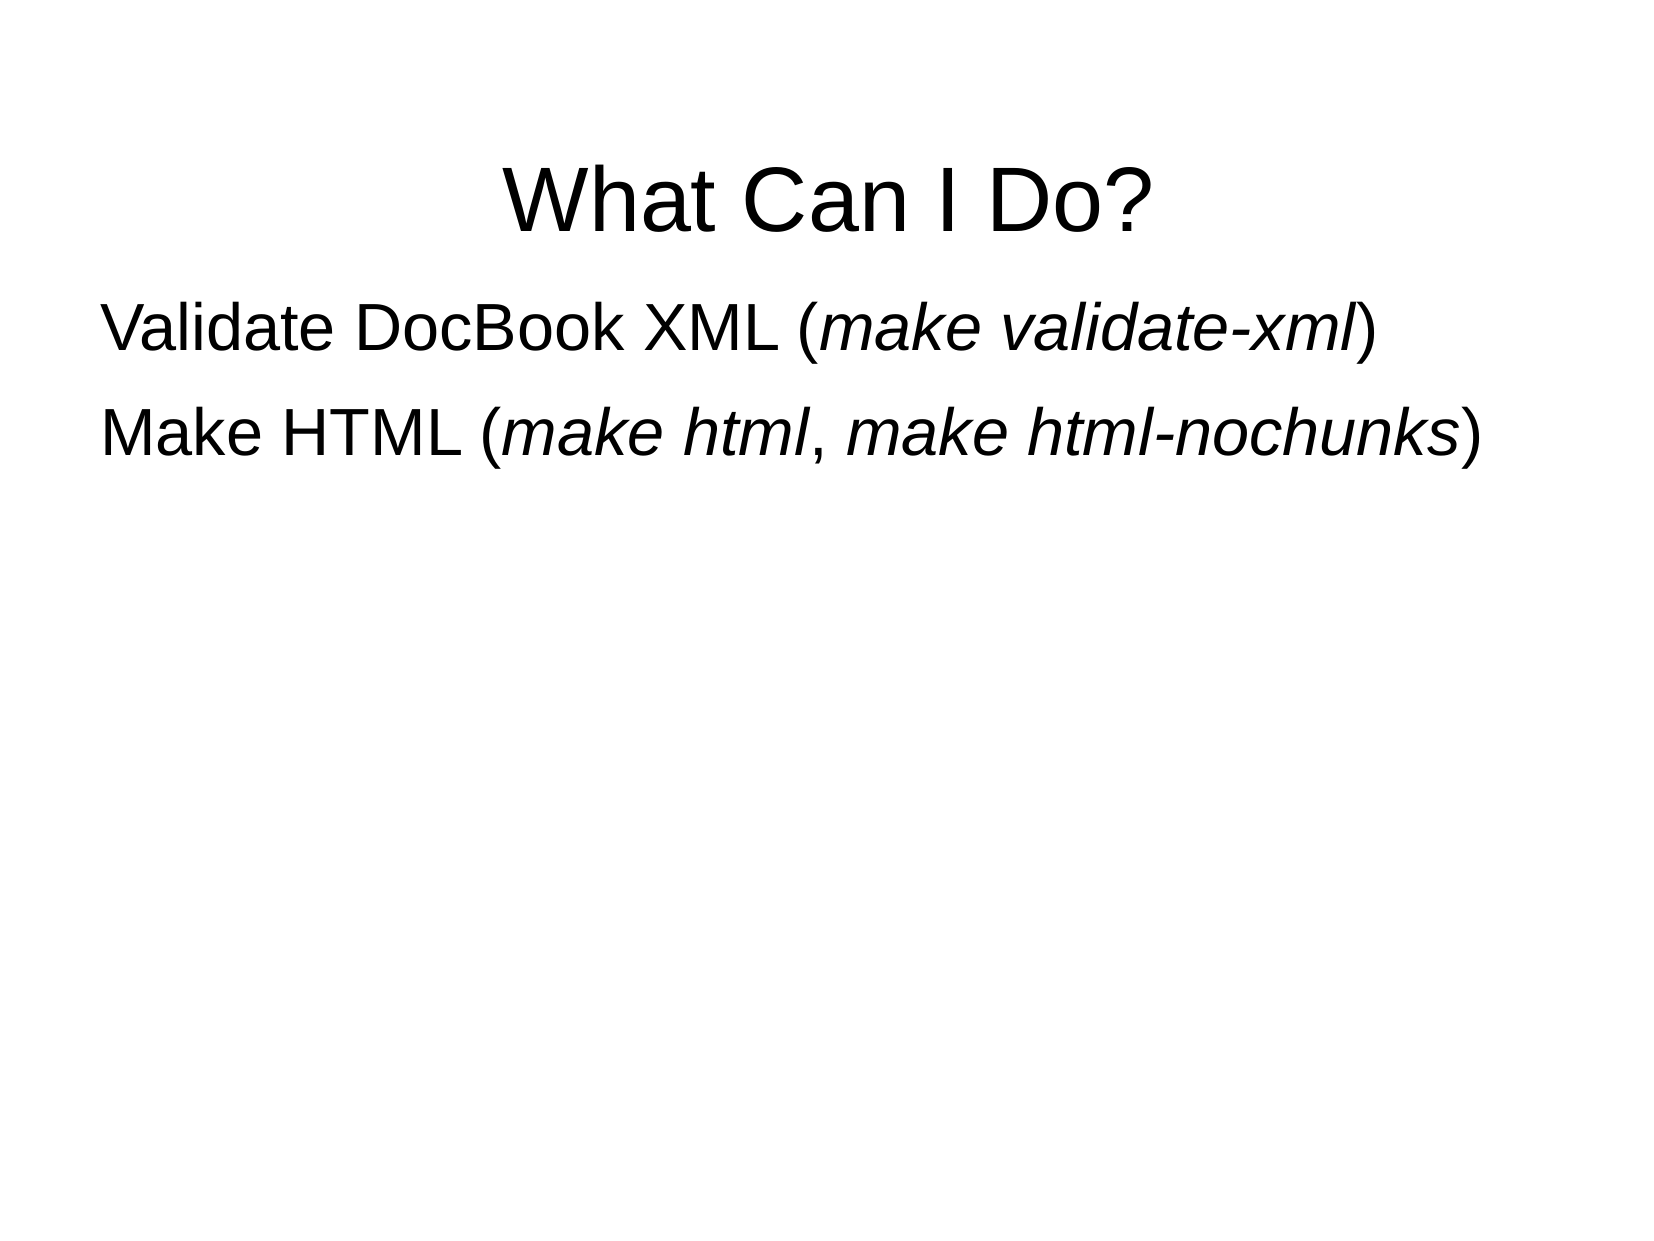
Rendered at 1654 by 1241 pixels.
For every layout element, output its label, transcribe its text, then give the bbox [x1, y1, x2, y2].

list Validate DocBook XML (make validate-xml) Make HTML (make html, make html-nochunks) [82, 290, 1571, 1109]
title What Can I Do? [82, 96, 1576, 304]
